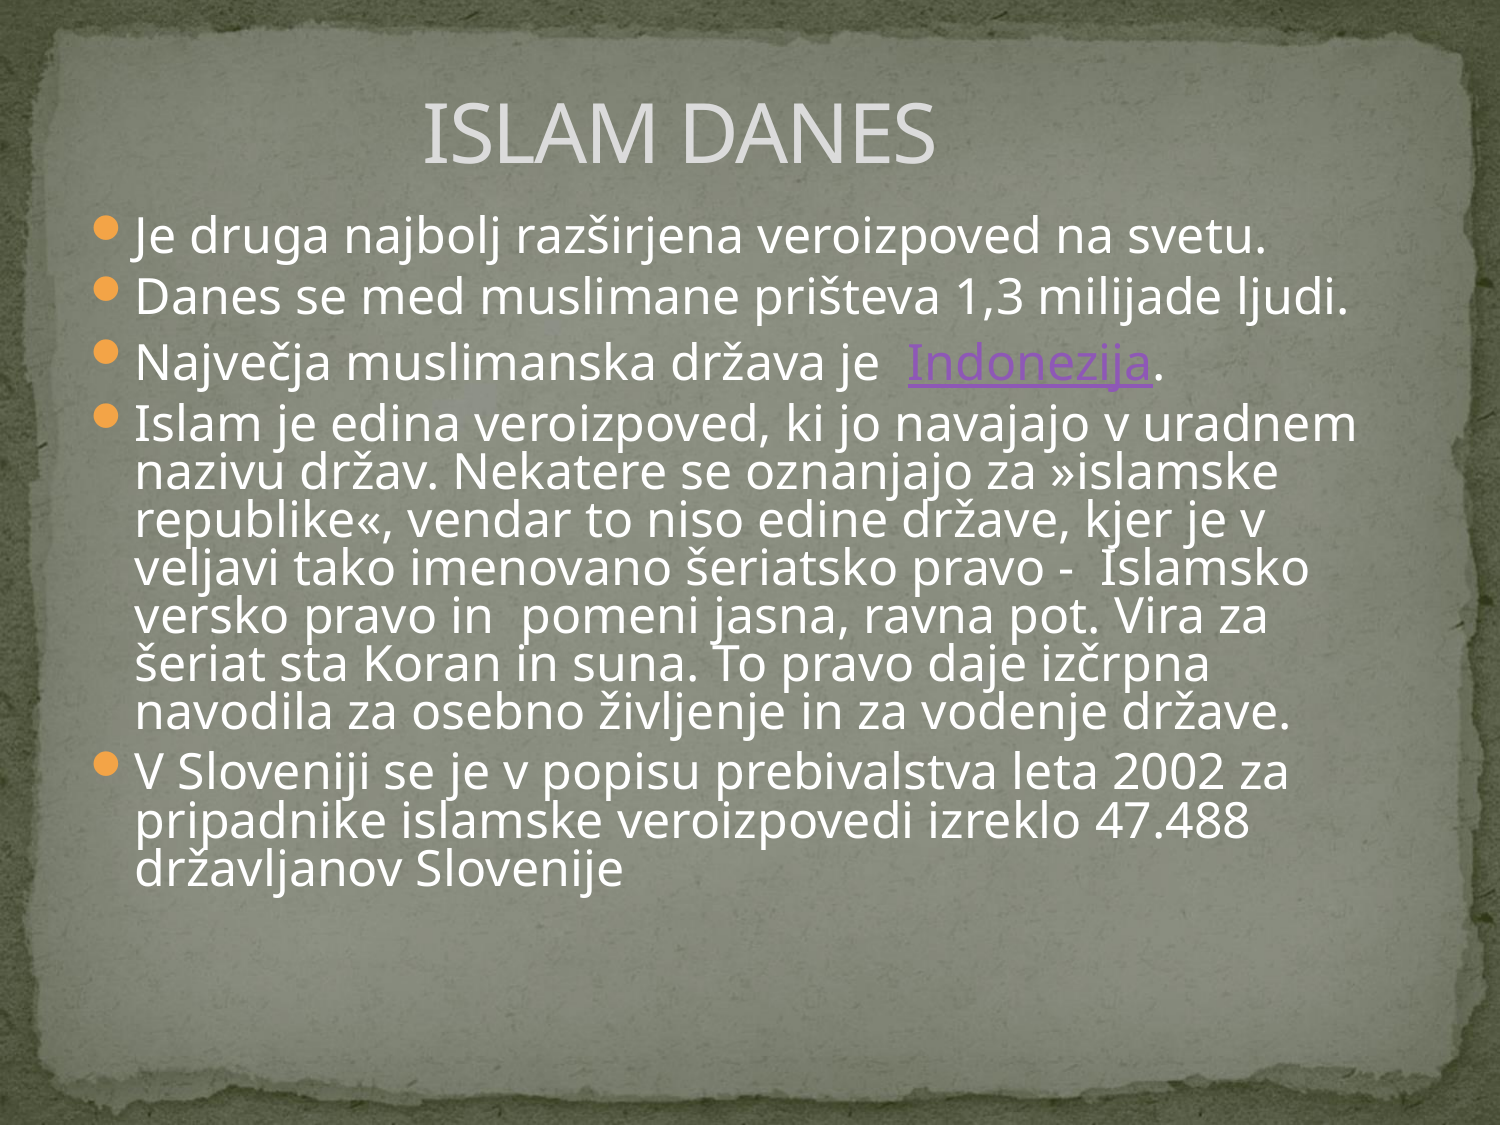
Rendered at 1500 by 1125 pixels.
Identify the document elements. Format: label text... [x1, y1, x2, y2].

list Je druga najbolj razširjena veroizpoved na svetu. Danes se med muslimane prišteva 1,3 milijade ljudi. Največja muslimanska država je Indonezija. Islam je edina veroizpoved, ki jo navajajo v uradnem nazivu držav. Nekatere se oznanjajo za »islamske republike«, vendar to niso edine države, kjer je v veljavi tako imenovano šeriatsko pravo - Islamsko versko pravo in pomeni jasna, ravna pot. Vira za šeriat sta Koran in suna. To pravo daje izčrpna navodila za osebno življenje in za vodenje države. V Sloveniji se je v popisu prebivalstva leta 2002 za pripadnike islamske veroizpovedi izreklo 47.488 državljanov Slovenije [75, 208, 1425, 1071]
picture [0, 0, 1500, 1125]
title ISLAM DANES [75, 24, 1425, 188]
